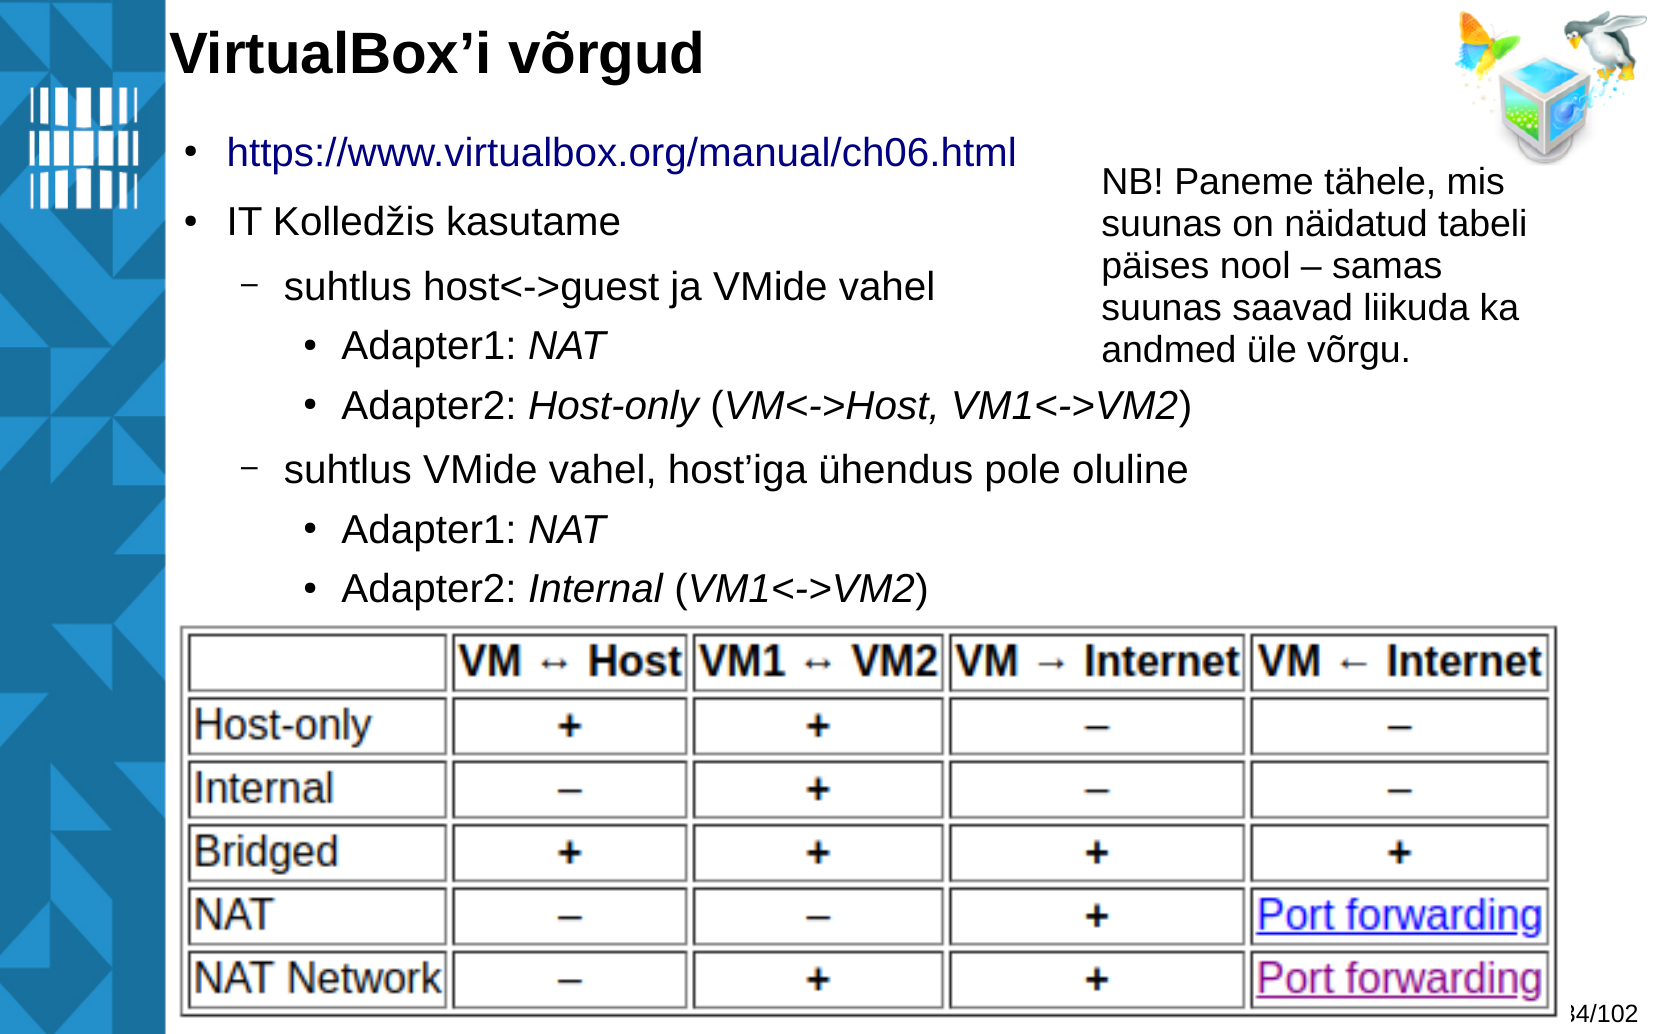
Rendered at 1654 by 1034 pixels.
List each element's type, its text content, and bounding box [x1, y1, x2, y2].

title VirtualBox’i võrgud [169, 11, 1571, 95]
picture [1452, 7, 1653, 166]
text_box NB! Paneme tähele, mis suunas on näidatud tabeli päises nool – samas suunas saavad liikuda ka andmed üle võrgu. [1086, 153, 1571, 378]
list https://www.virtualbox.org/manual/ch06.html IT Kolledžis kasutame suhtlus host<->guest ja VMide vahel Adapter1: NAT Adapter2: Host-only (VM<->Host, VM1<->VM2) suhtlus VMide vahel, host’iga ühendus pole oluline Adapter1: NAT Adapter2: Internal (VM1<->VM2) [169, 129, 1300, 615]
picture [173, 614, 1571, 1028]
